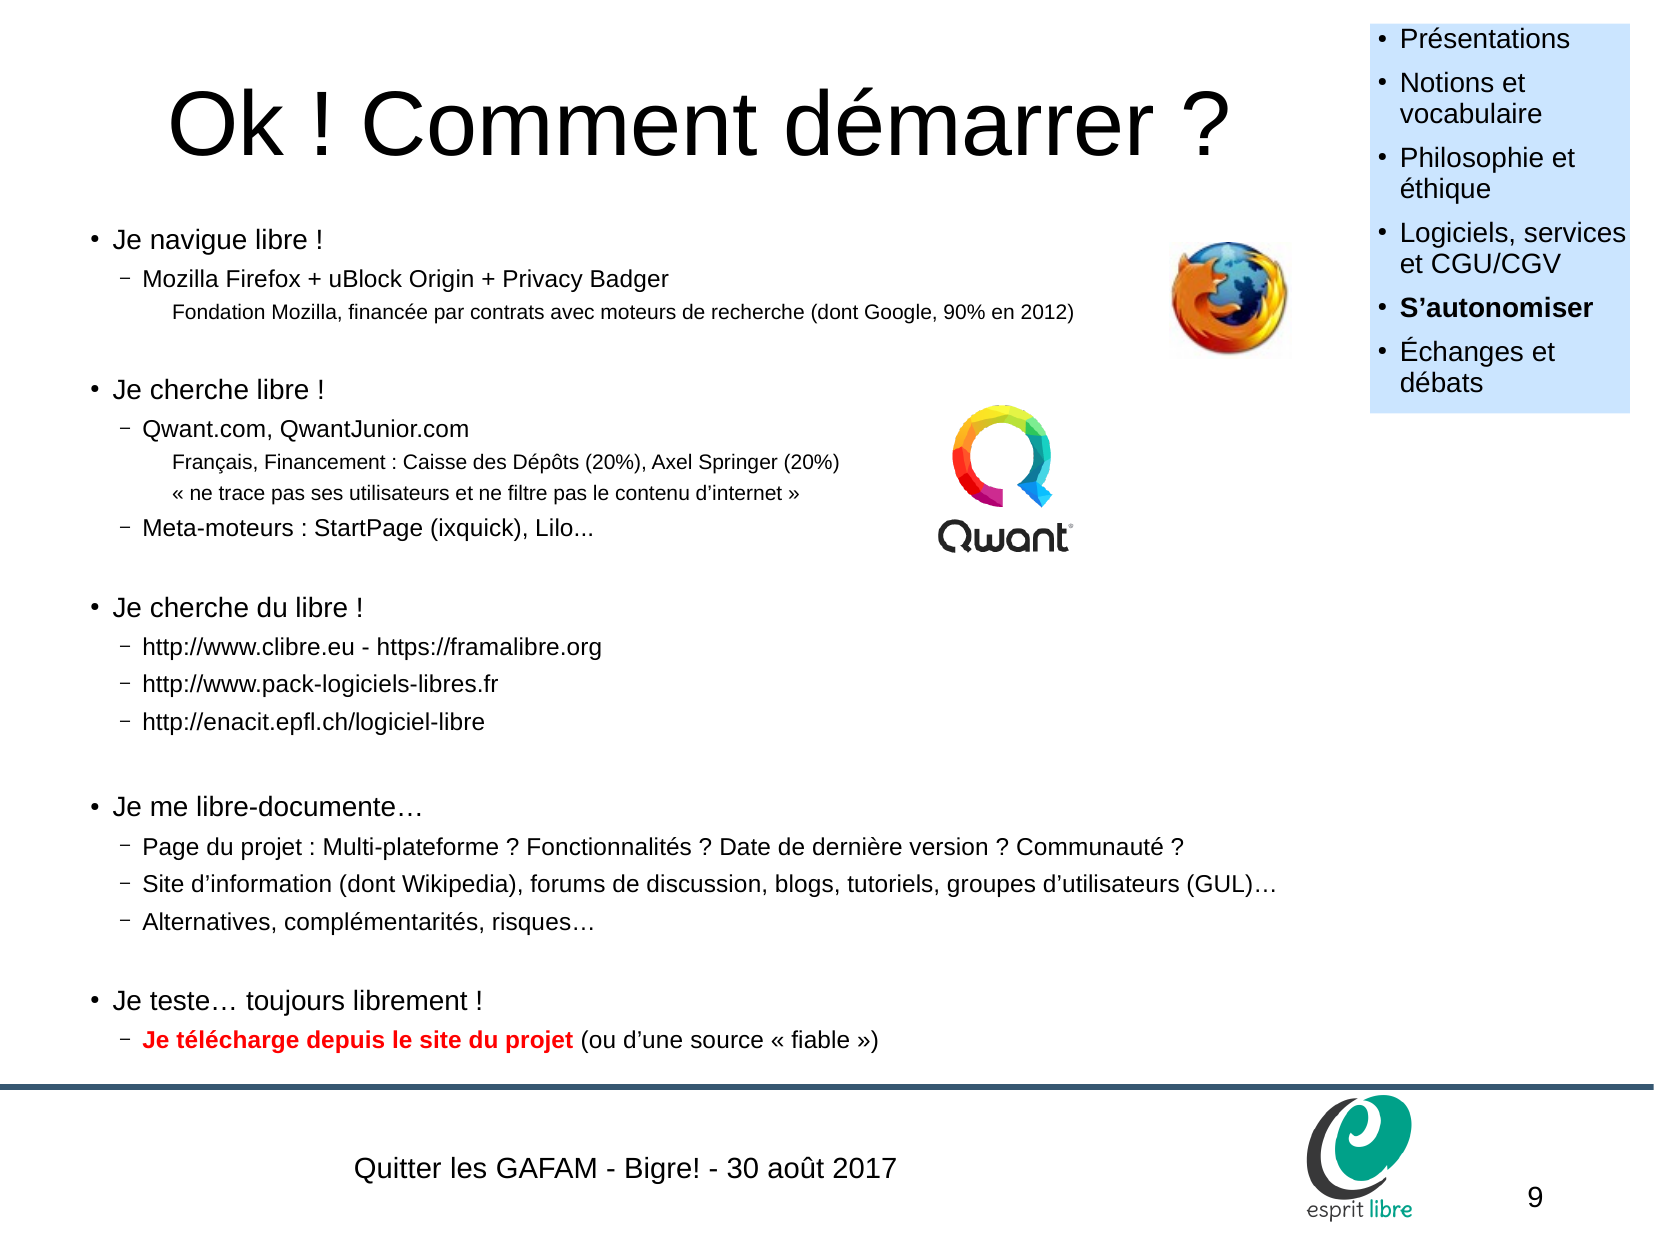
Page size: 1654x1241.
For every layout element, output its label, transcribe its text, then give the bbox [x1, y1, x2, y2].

title Ok ! Comment démarrer ? [5, 19, 1394, 227]
list Présentations Notions et vocabulaire Philosophie et éthique Logiciels, services et CGU/CGV S’autonomiser Échanges et débats [1370, 23, 1630, 414]
picture [1169, 242, 1292, 359]
picture [1293, 1092, 1424, 1223]
list Je navigue libre ! Mozilla Firefox + uBlock Origin + Privacy Badger Fondation Mozilla, financée par contrats avec moteurs de recherche (dont Google, 90% en 2012) Je cherche libre ! Qwant.com, QwantJunior.com Français, Financement : Caisse des Dépôts (20%), Axel Springer (20%) « ne trace pas ses utilisateurs et ne filtre pas le contenu d’internet » Meta-moteurs : StartPage (ixquick), Lilo... Je cherche du libre ! http://www.clibre.eu - https://framalibre.org http://www.pack-logiciels-libres.fr http://enacit.epfl.ch/logiciel-libre Je me libre-documente… Page du projet : Multi-plateforme ? Fonctionnalités ? Date de dernière version ? Communauté ? Site d’information (dont Wikipedia), forums de discussion, blogs, tutoriels, groupes d’utilisateurs (GUL)… Alternatives, complémentarités, risques… Je teste… toujours librement ! Je télécharge depuis le site du projet (ou d’une source « fiable ») [82, 224, 1571, 1063]
picture [914, 389, 1091, 567]
